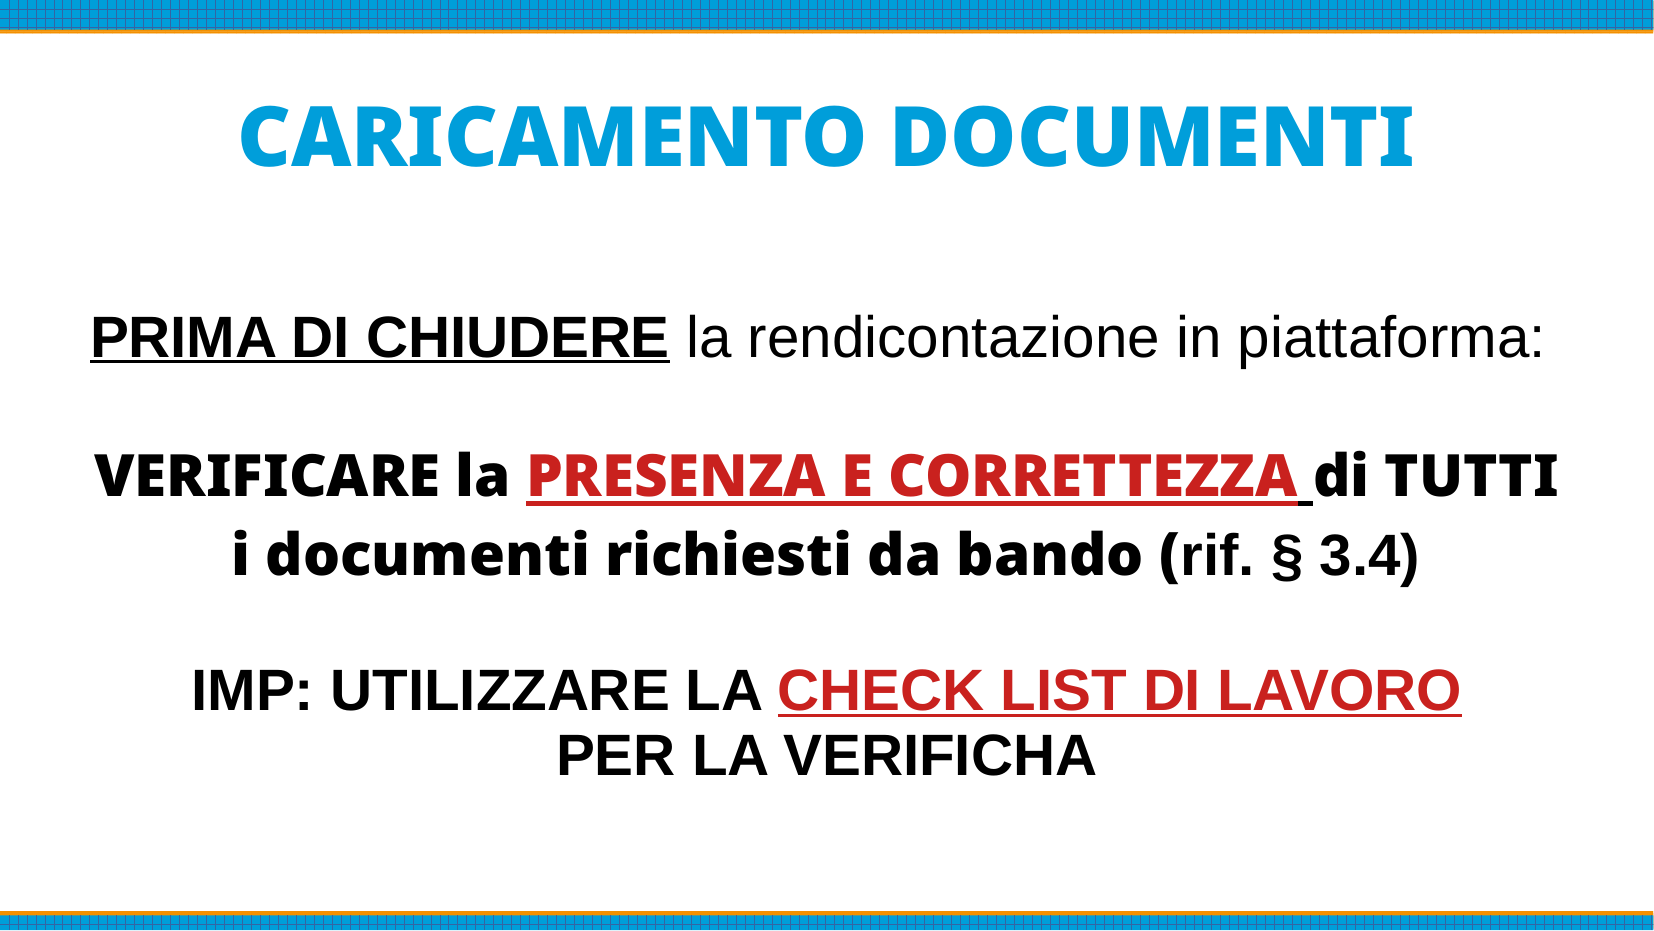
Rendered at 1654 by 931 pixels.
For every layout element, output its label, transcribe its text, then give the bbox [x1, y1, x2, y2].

subtitle CARICAMENTO DOCUMENTI PRIMA DI CHIUDERE la rendicontazione in piattaforma: VERIFICARE la PRESENZA E CORRETTEZZA di TUTTI i documenti richiesti da bando (rif. § 3.4) IMP: UTILIZZARE LA CHECK LIST DI LAVORO PER LA VERIFICHA [88, 88, 1565, 842]
